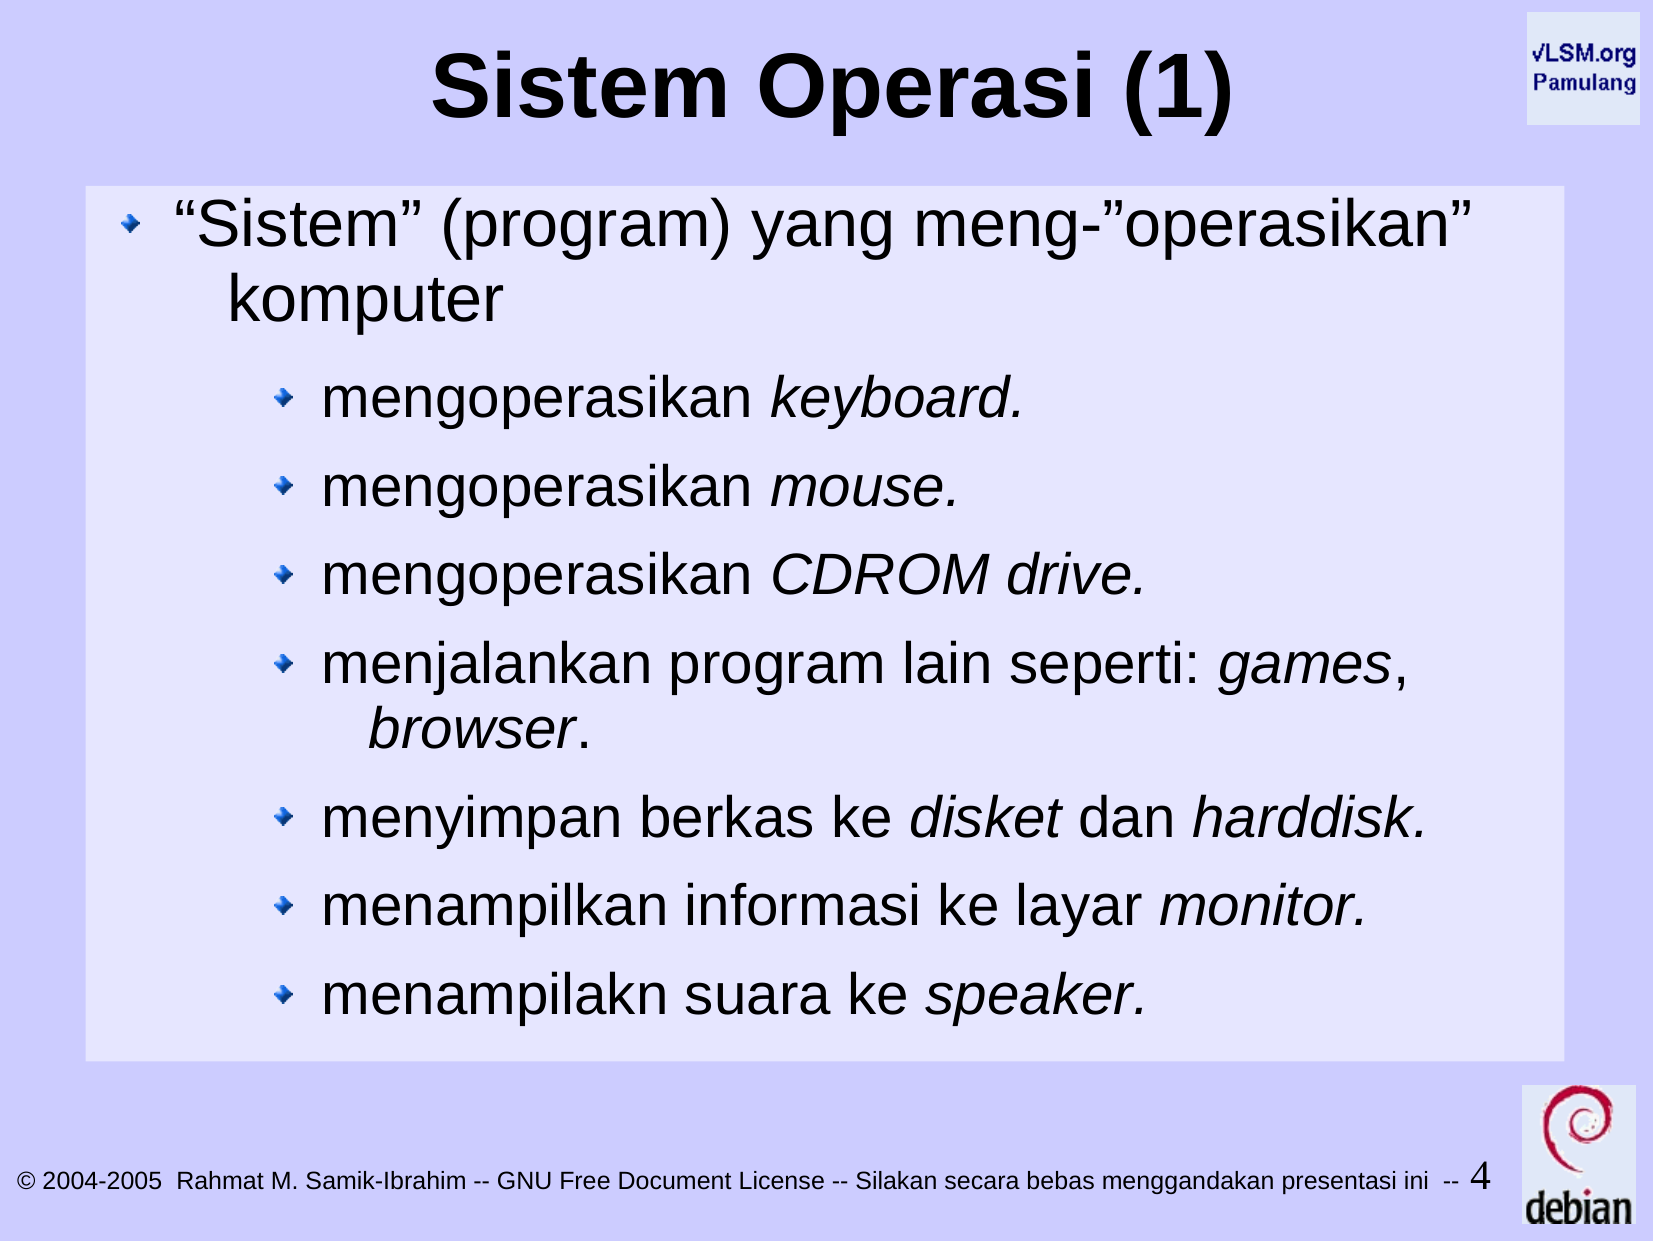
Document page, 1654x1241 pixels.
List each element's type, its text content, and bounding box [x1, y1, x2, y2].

picture [1527, 12, 1640, 125]
picture [1522, 1085, 1636, 1224]
list “Sistem” (program) yang meng-”operasikan” komputer mengoperasikan keyboard. mengoperasikan mouse. mengoperasikan CDROM drive. menjalankan program lain seperti: games, browser. menyimpan berkas ke disket dan harddisk. menampilkan informasi ke layar monitor. menampilakn suara ke speaker. [85, 185, 1565, 1062]
title Sistem Operasi (1) [40, 31, 1625, 142]
